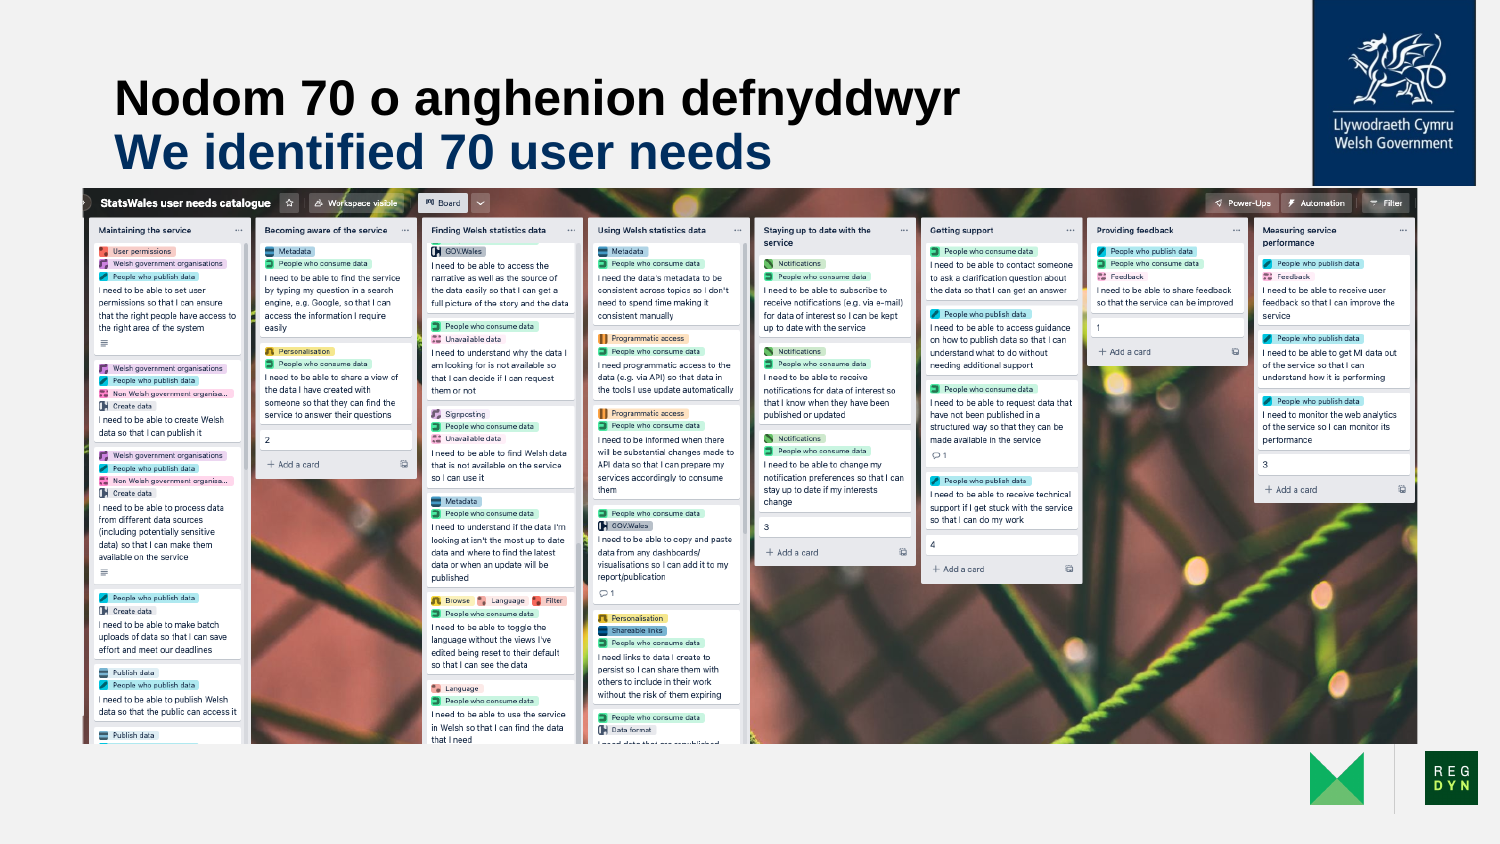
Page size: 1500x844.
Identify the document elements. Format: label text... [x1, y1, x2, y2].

title Nodom 70 o anghenion defnyddwyr We identified 70 user needs [103, 44, 1397, 209]
picture [1425, 751, 1478, 805]
picture [1310, 752, 1364, 805]
picture [82, 188, 1418, 744]
